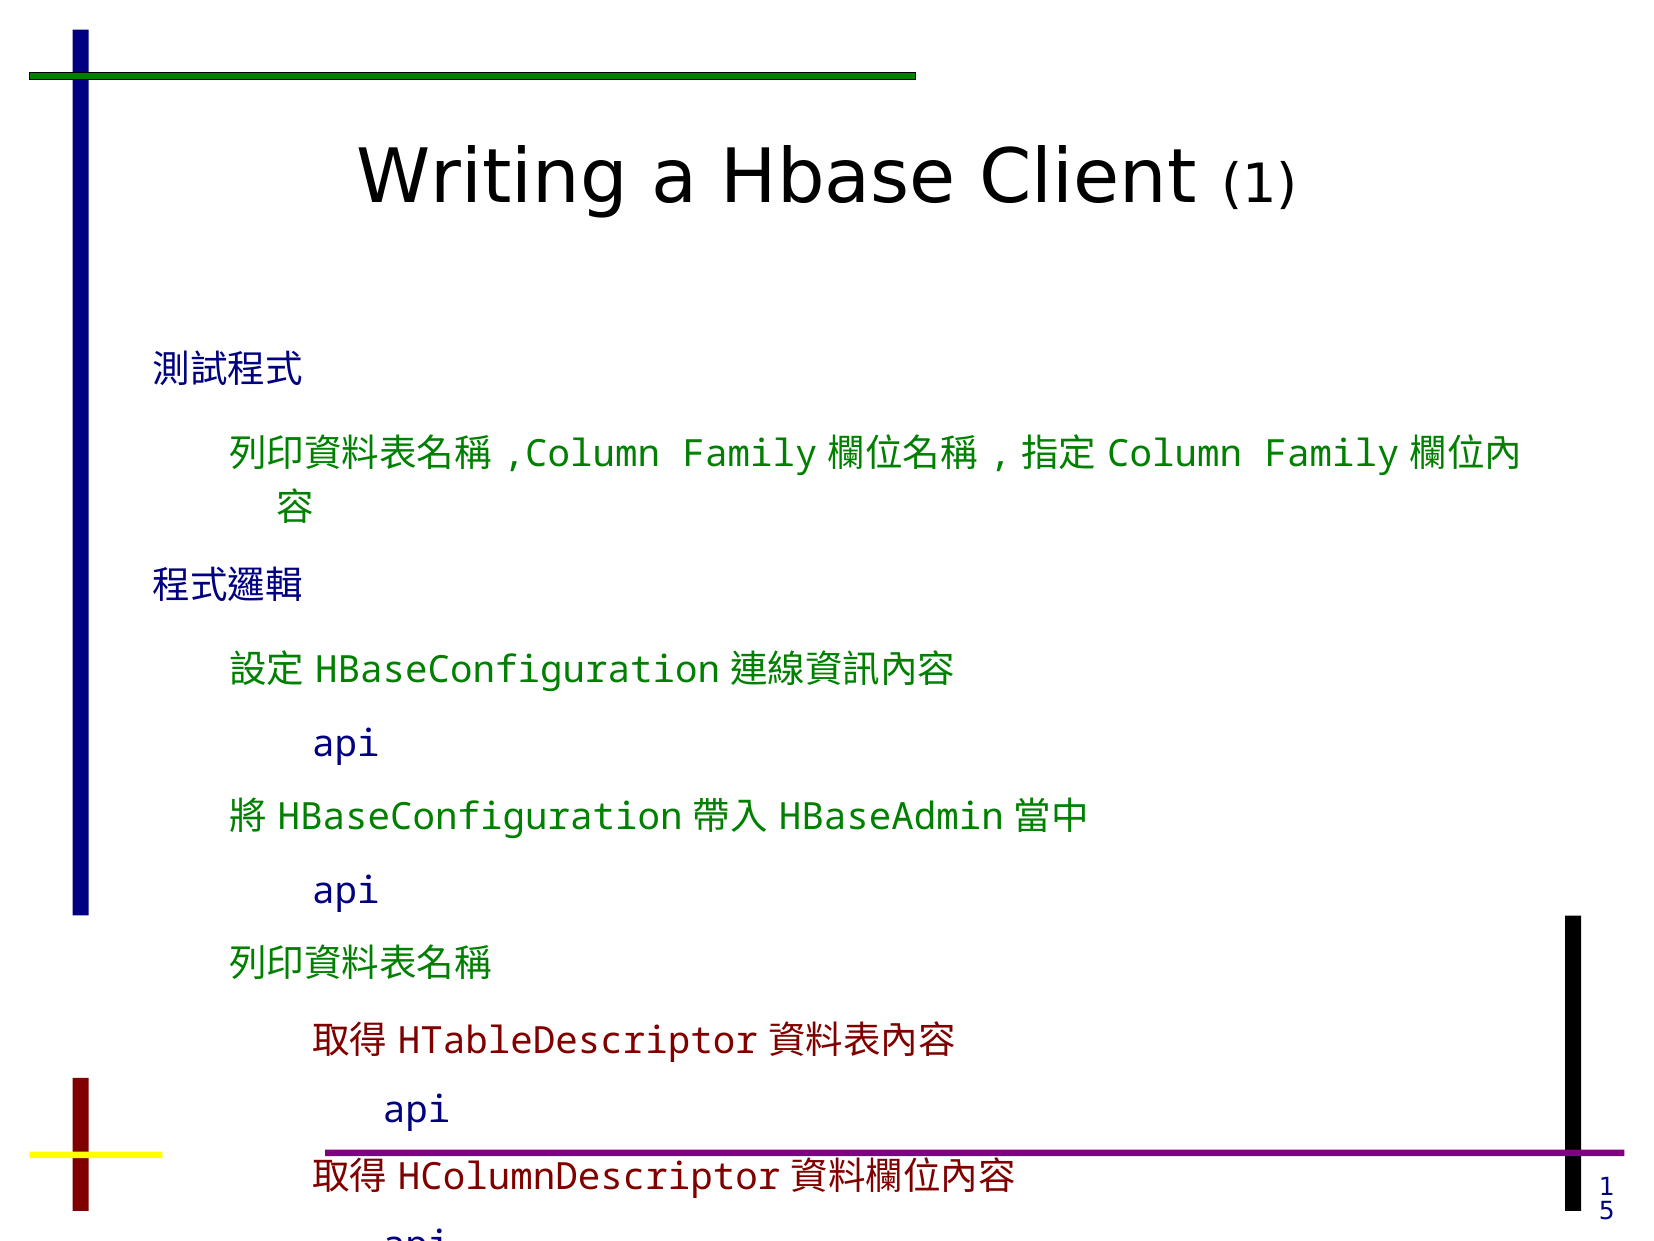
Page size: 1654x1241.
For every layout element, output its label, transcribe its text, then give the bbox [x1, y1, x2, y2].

title Writing a Hbase Client (1) [121, 95, 1534, 258]
list 測試程式 列印資料表名稱,Column Family欄位名稱,指定Column Family欄位內容 程式邏輯 設定HBaseConfiguration連線資訊內容 api 將HBaseConfiguration帶入HBaseAdmin當中 api 列印資料表名稱 取得HTableDescriptor資料表內容 api 取得HColumnDescriptor資料欄位內容 api [134, 338, 1534, 1173]
